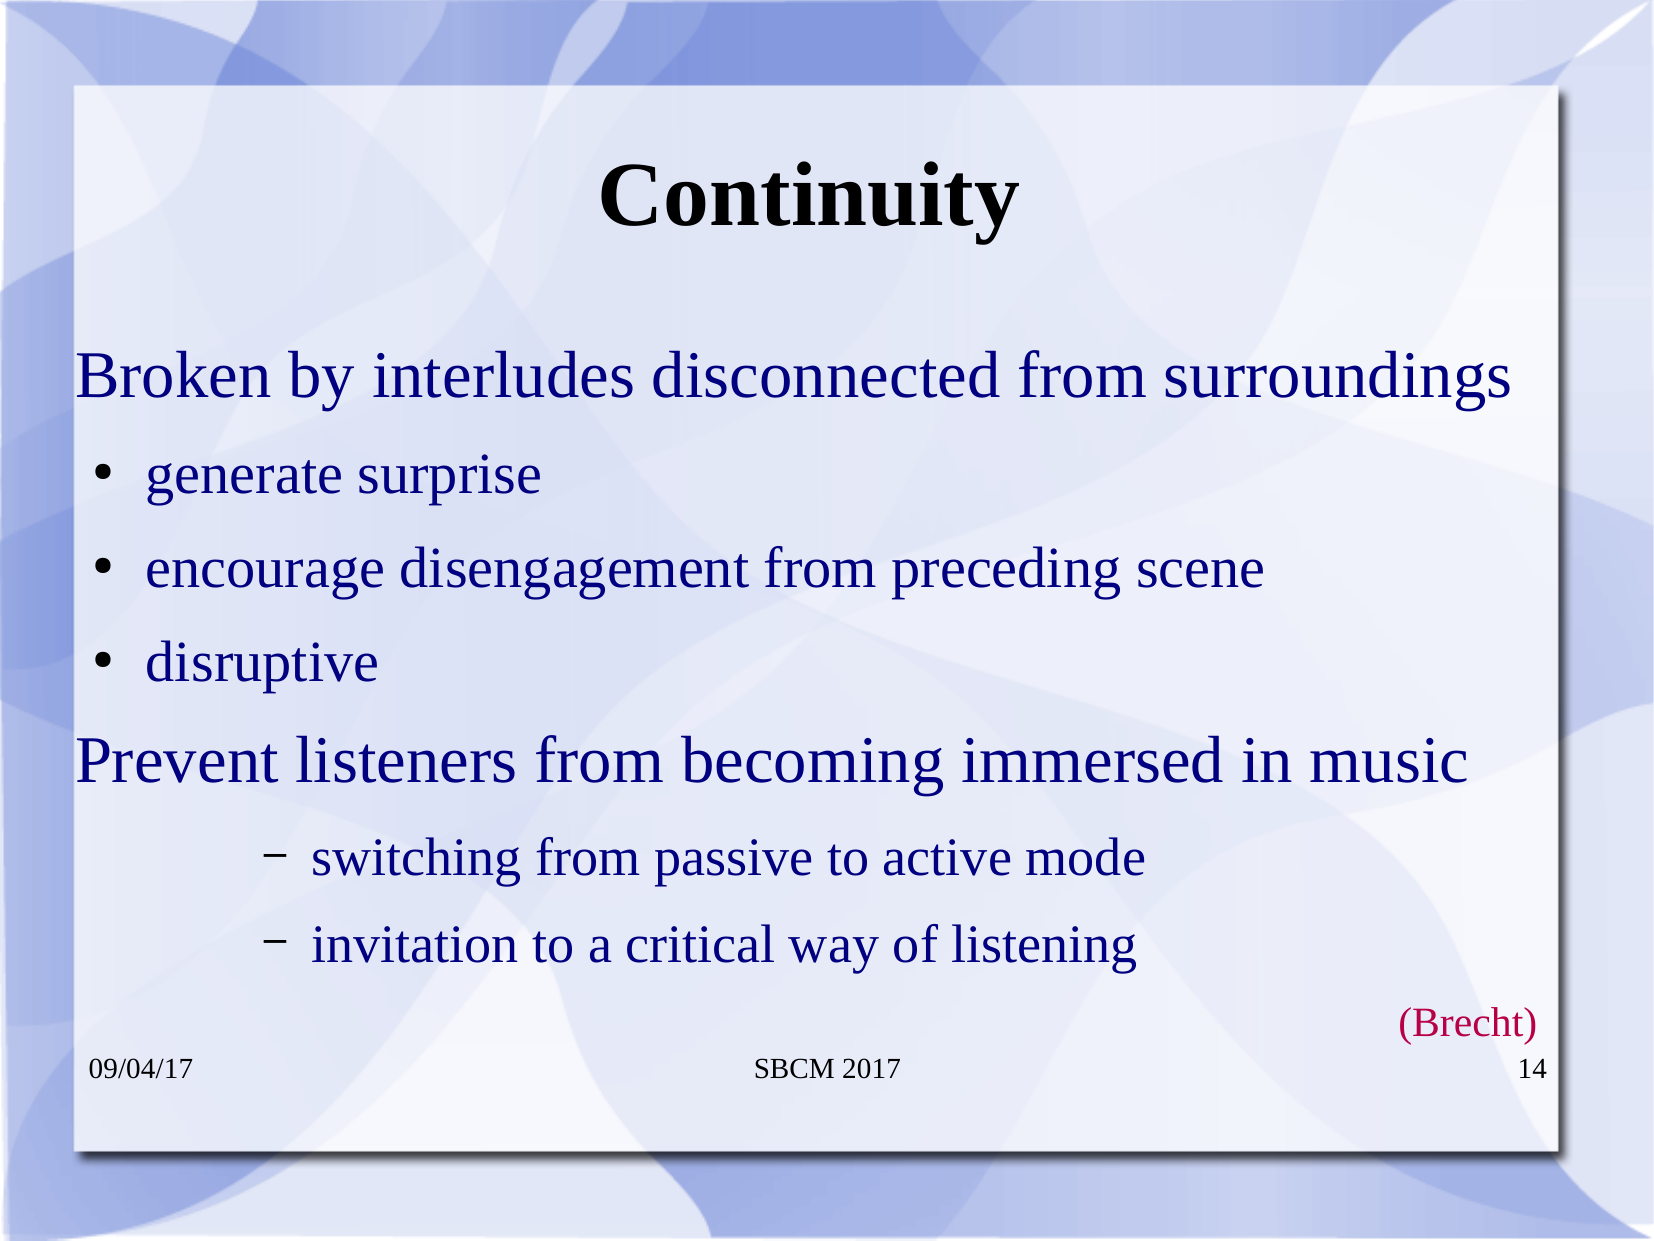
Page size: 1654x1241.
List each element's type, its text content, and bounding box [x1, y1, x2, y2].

title Continuity [82, 98, 1536, 291]
picture [0, 0, 1654, 1241]
list Broken by interludes disconnected from surroundings generate surprise encourage disengagement from preceding scene disruptive Prevent listeners from becoming immersed in music switching from passive to active mode invitation to a critical way of listening (Brecht) [75, 337, 1538, 1045]
